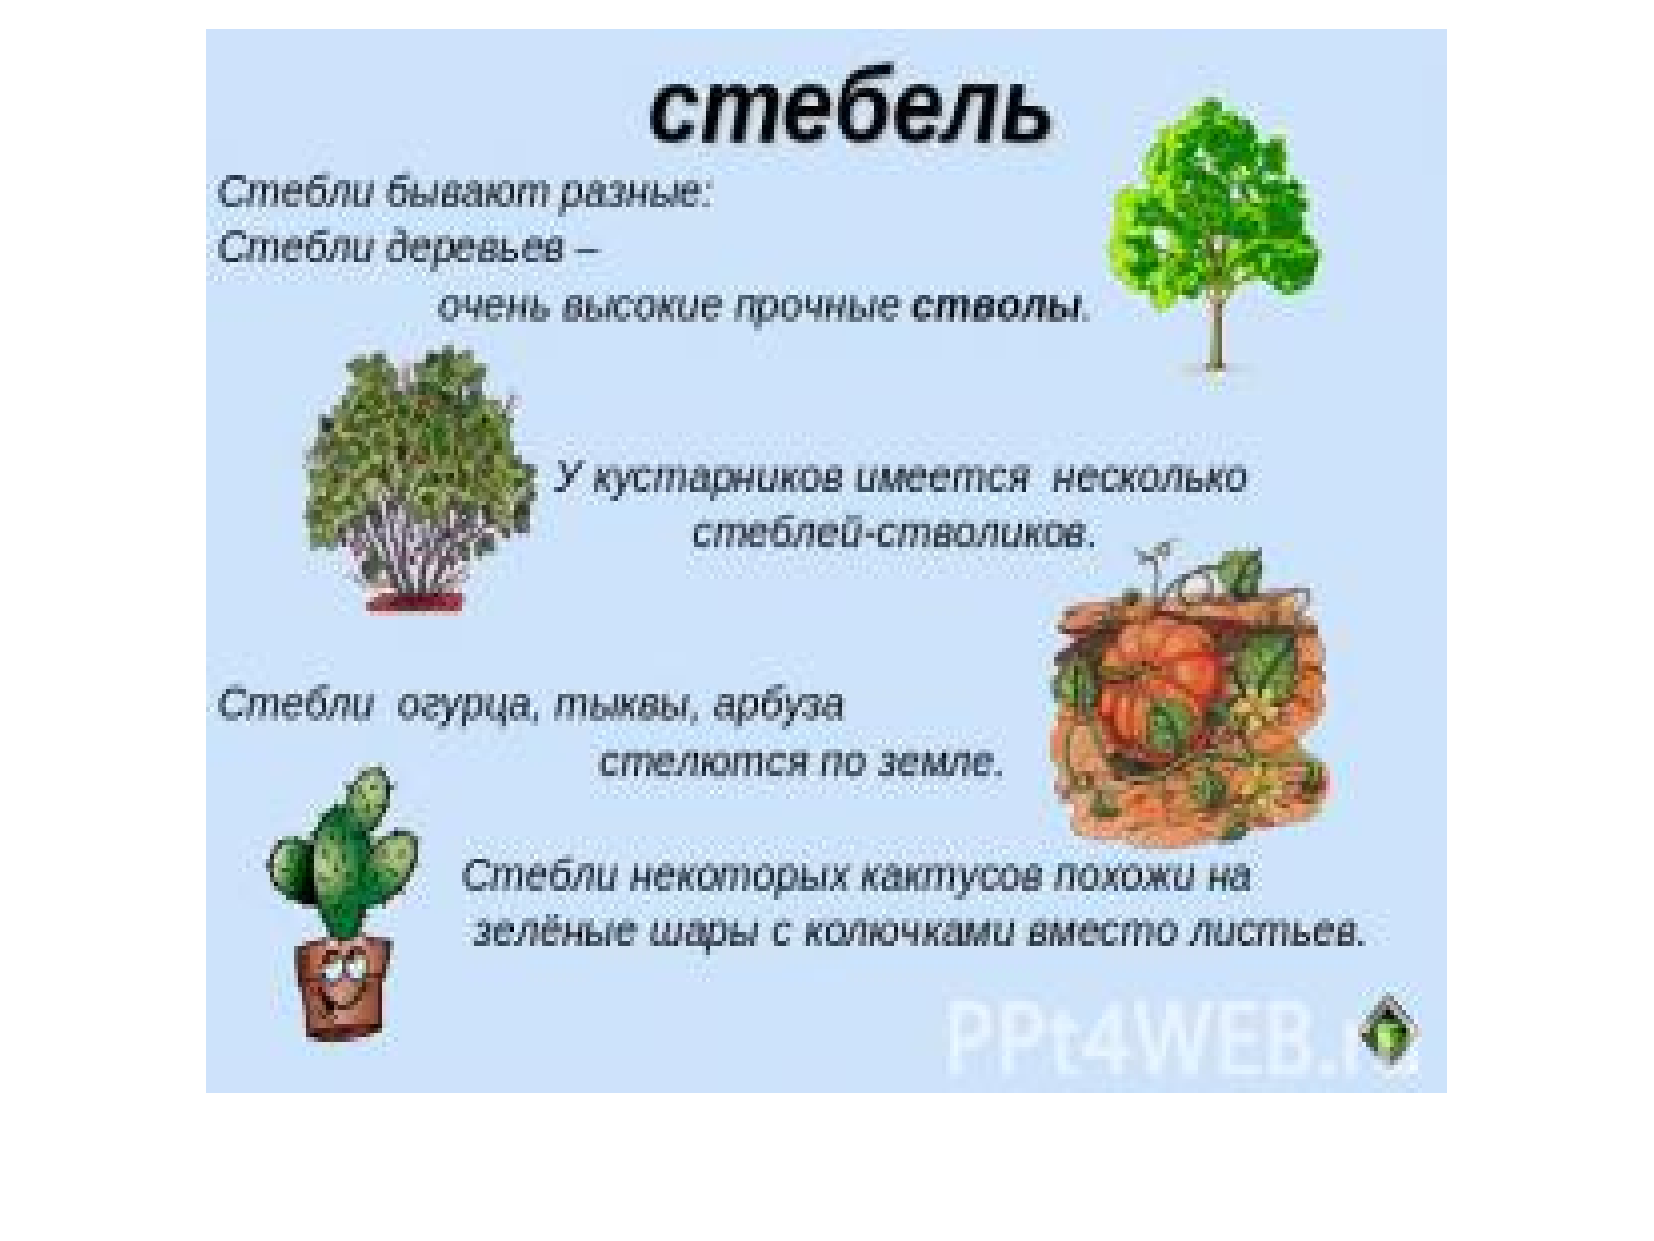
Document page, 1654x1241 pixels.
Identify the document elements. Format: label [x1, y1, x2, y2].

picture [206, 29, 1447, 1093]
